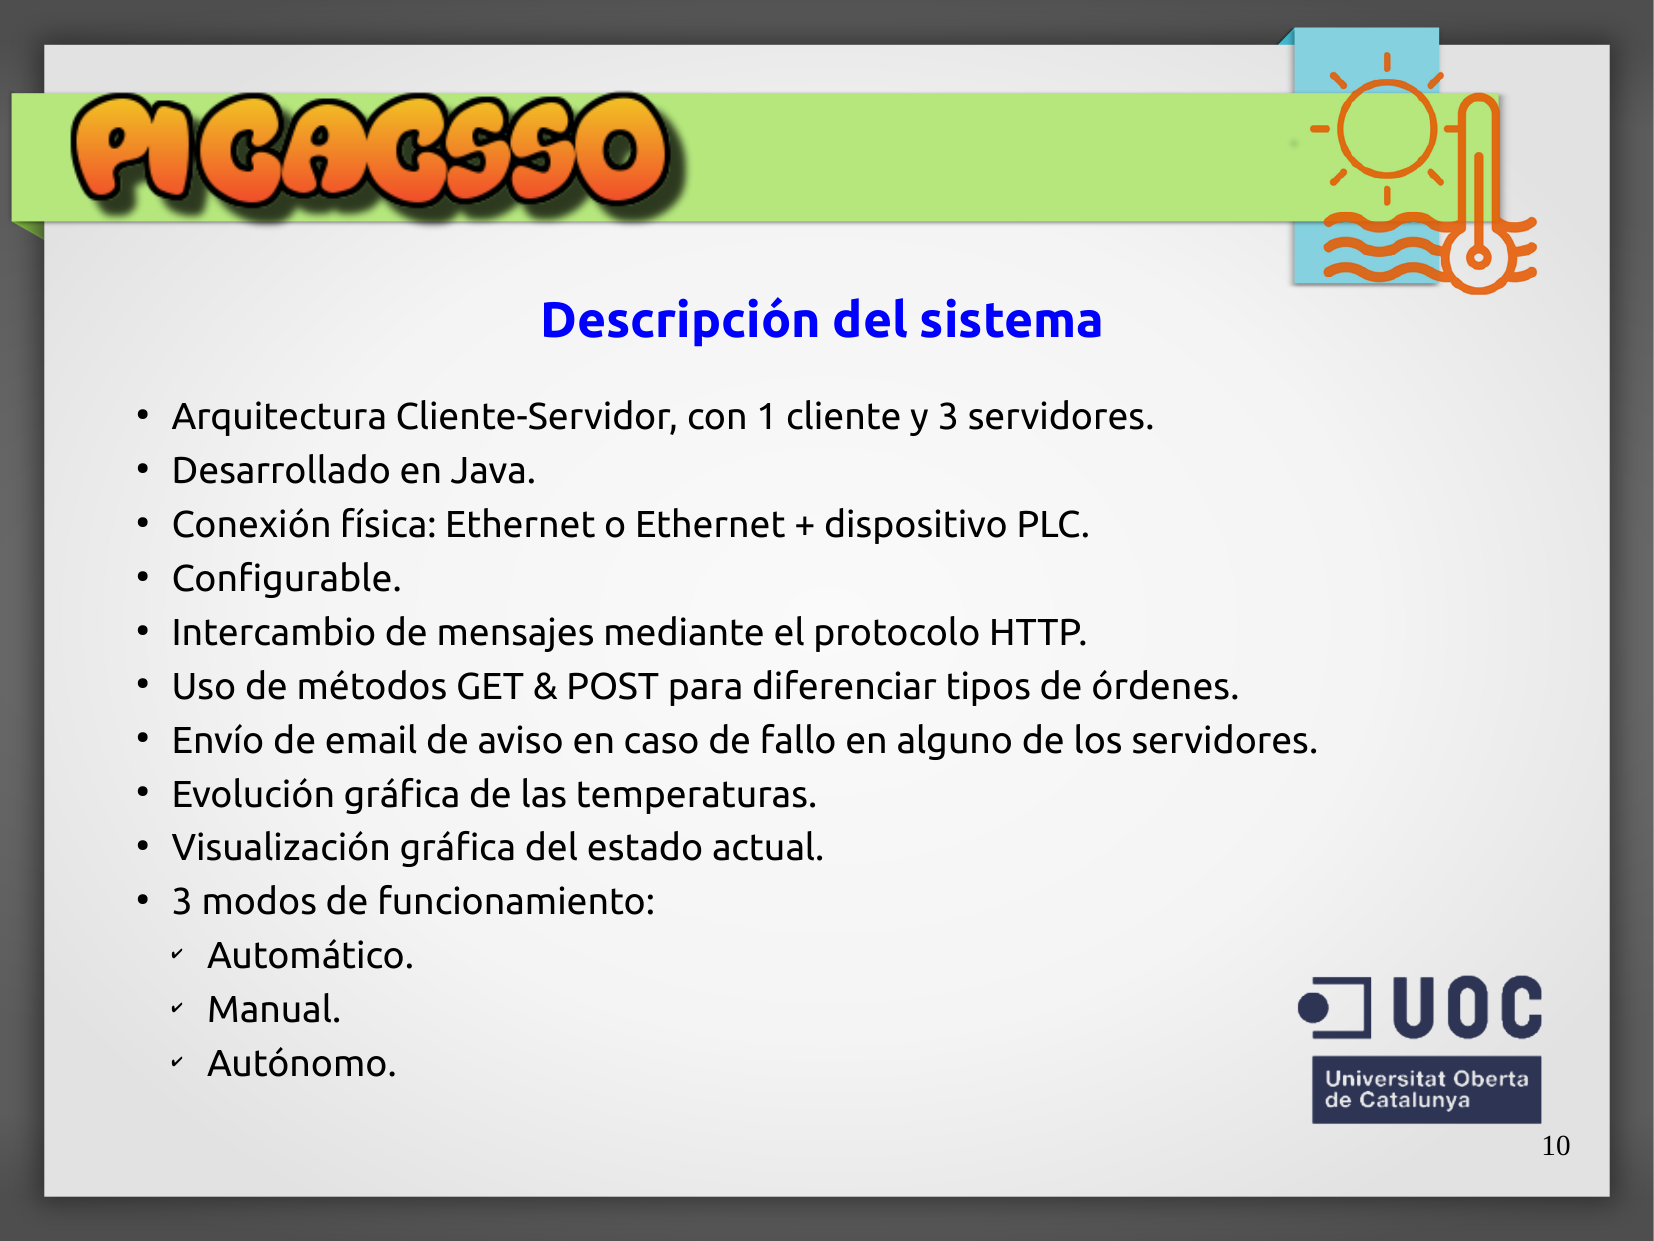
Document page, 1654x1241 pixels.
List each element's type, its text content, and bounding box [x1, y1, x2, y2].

picture [0, 0, 1654, 1241]
text_box Descripción del sistema Arquitectura Cliente-Servidor, con 1 cliente y 3 servidores. Desarrollado en Java. Conexión física: Ethernet o Ethernet + dispositivo PLC. Configurable. Intercambio de mensajes mediante el protocolo HTTP. Uso de métodos GET & POST para diferenciar tipos de órdenes. Envío de email de aviso en caso de fallo en alguno de los servidores. Evolución gráfica de las temperaturas. Visualización gráfica del estado actual. 3 modos de funcionamiento: Automático. Manual. Autónomo. [121, 283, 1524, 1154]
